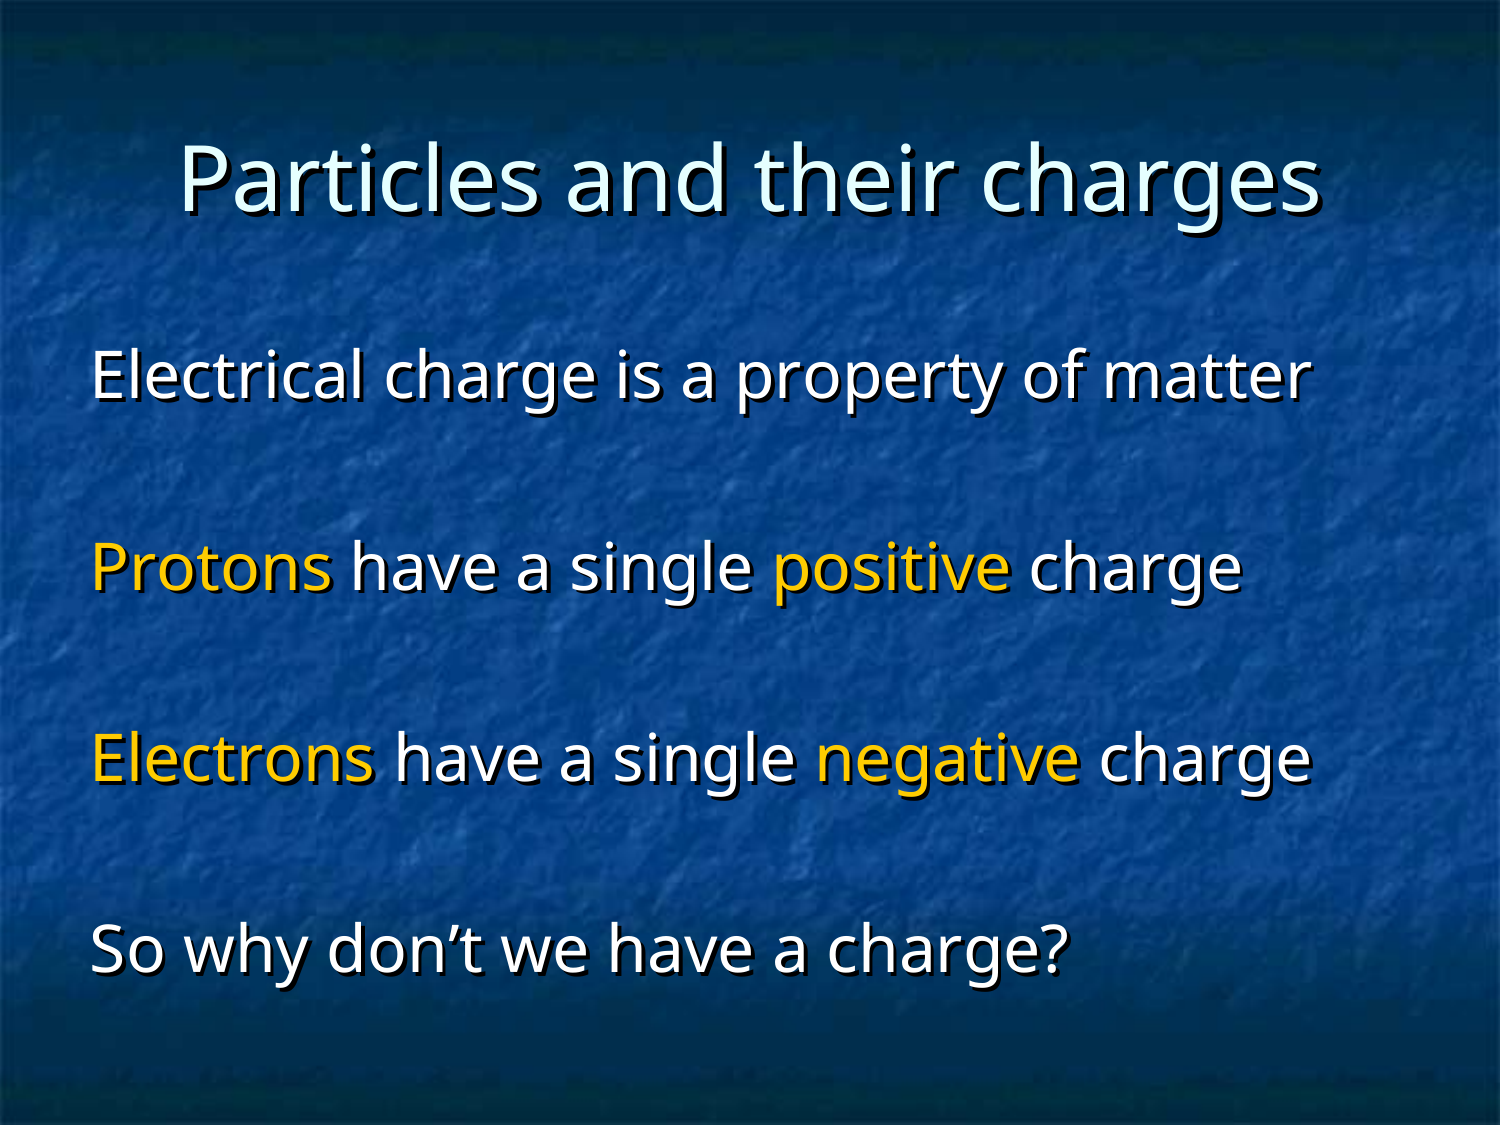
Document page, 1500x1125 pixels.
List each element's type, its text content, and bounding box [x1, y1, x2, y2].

list Electrical charge is a property of matter Protons have a single positive charge Electrons have a single negative charge So why don’t we have a charge? [75, 324, 1426, 1000]
title Particles and their charges [75, 62, 1426, 288]
picture [0, 0, 1500, 1125]
